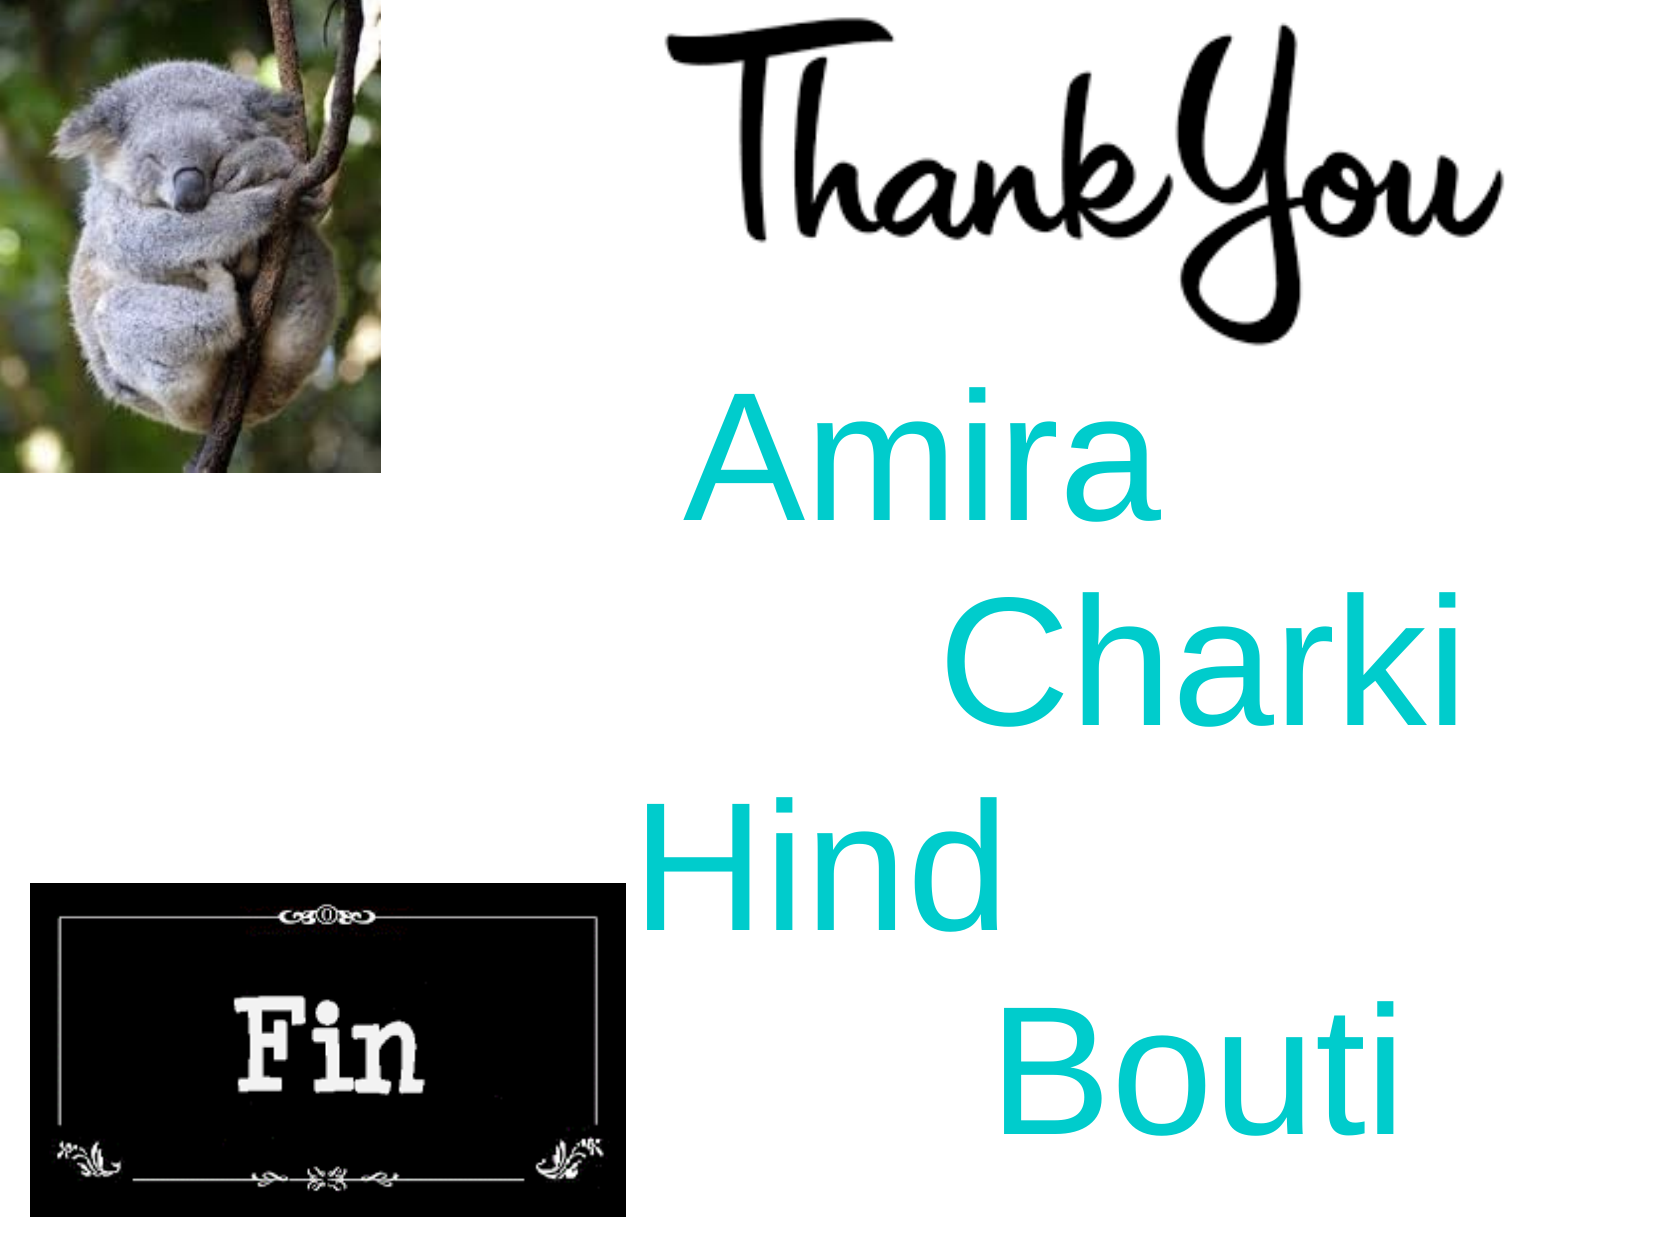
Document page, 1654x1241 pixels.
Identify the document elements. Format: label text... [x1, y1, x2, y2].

picture [30, 883, 626, 1217]
text_box Amira Charki Hind Bouti [413, 347, 1501, 1182]
picture [0, 0, 381, 473]
picture [637, 0, 1536, 378]
